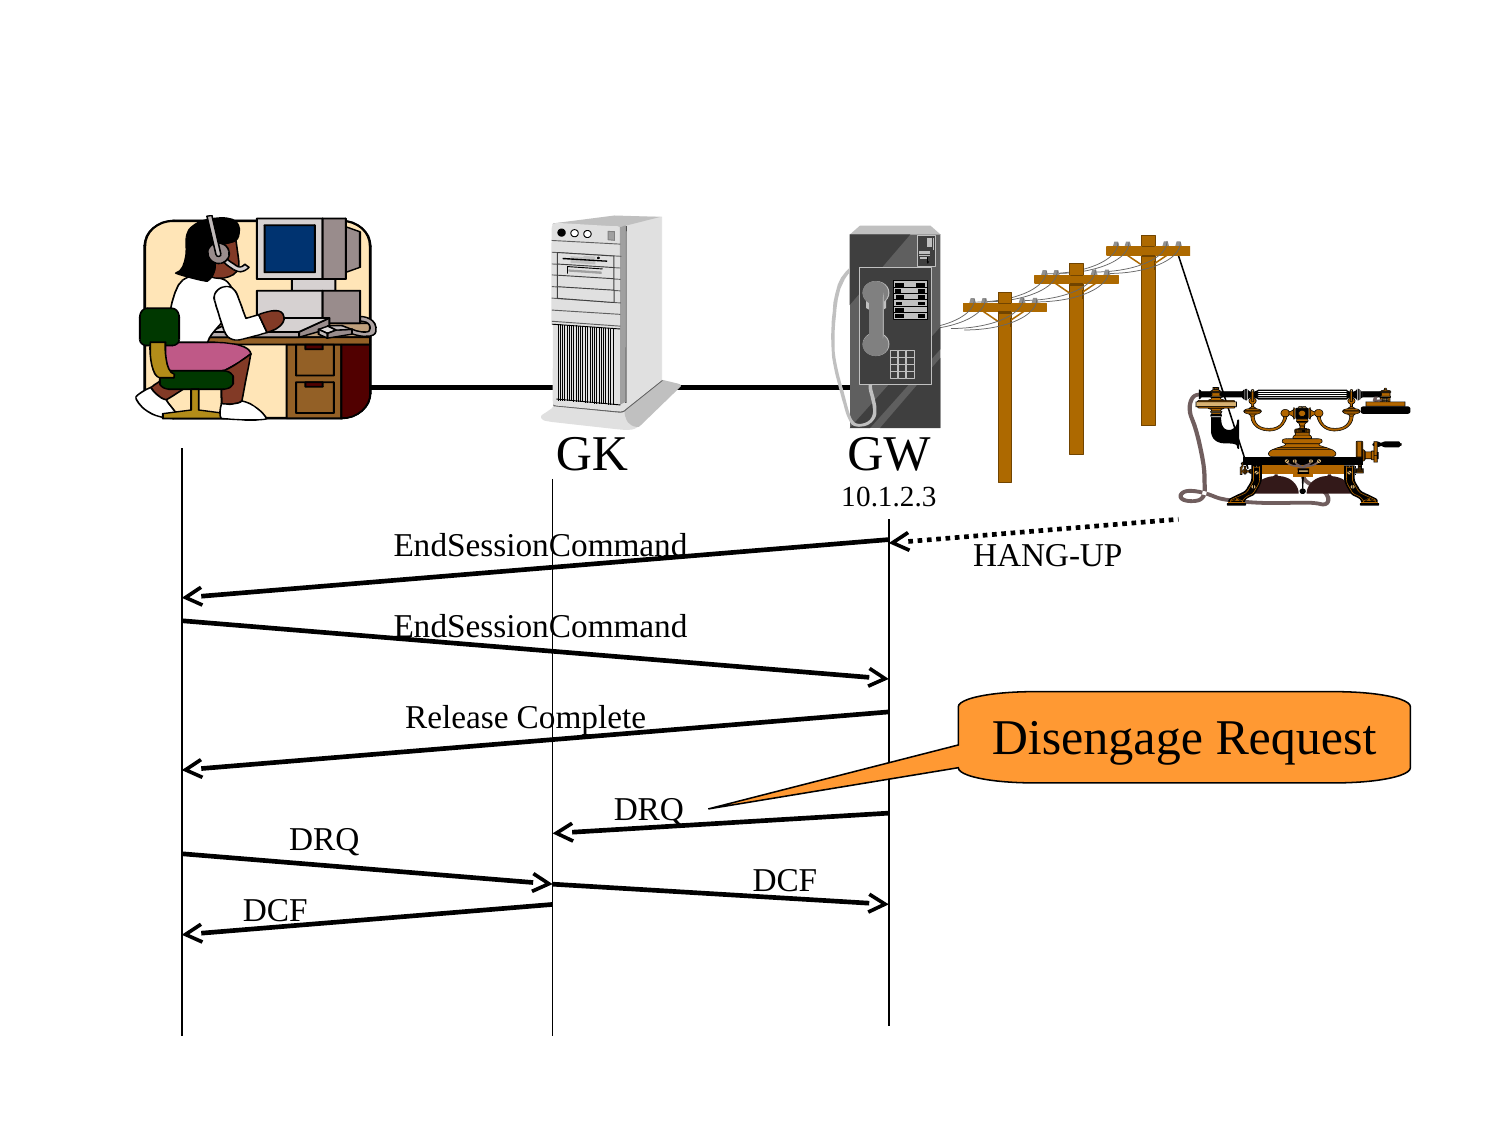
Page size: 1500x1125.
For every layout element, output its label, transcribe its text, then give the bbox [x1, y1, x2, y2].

text_box EndSessionCommand [378, 519, 703, 572]
text_box DRQ [274, 813, 375, 866]
text_box Release Complete [390, 691, 662, 745]
text_box HANG-UP [958, 529, 1138, 582]
text_box DRQ [599, 782, 700, 836]
text_box Disengage Request [708, 691, 1411, 809]
picture [830, 225, 1411, 508]
picture [541, 215, 681, 431]
text_box DCF [228, 884, 323, 937]
text_box GK [541, 417, 643, 489]
text_box EndSessionCommand [378, 600, 703, 653]
picture [135, 215, 379, 422]
text_box DCF [737, 853, 833, 907]
text_box GW 10.1.2.3 [826, 417, 952, 521]
